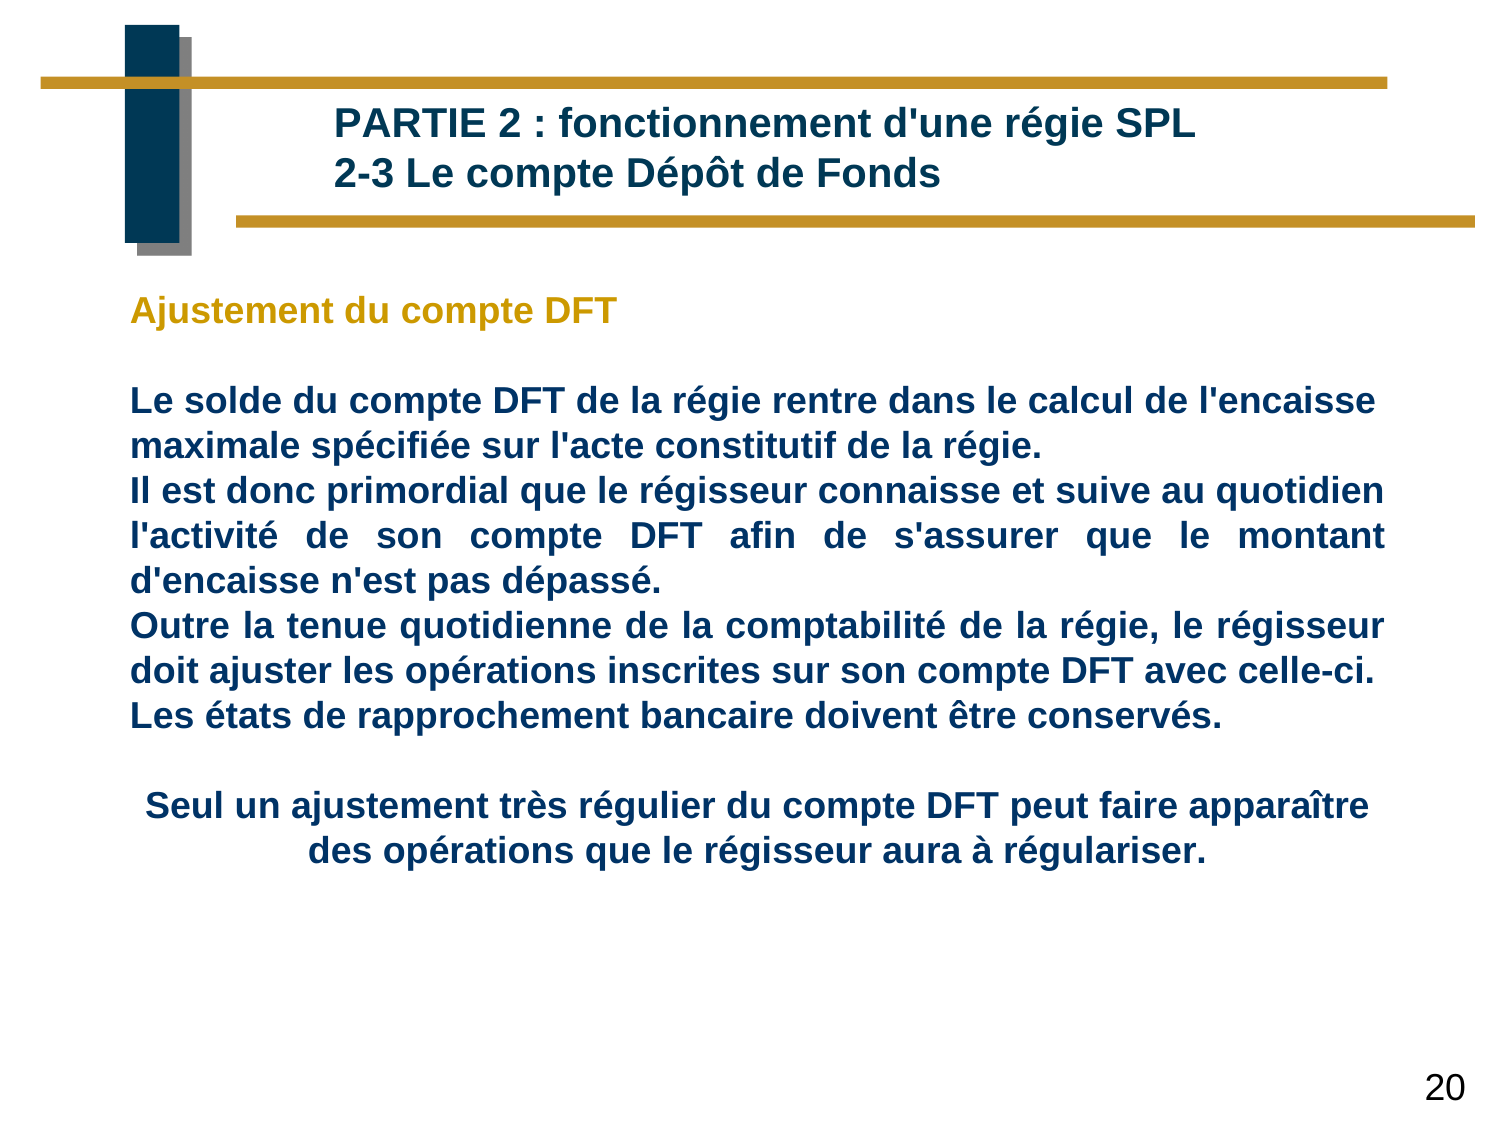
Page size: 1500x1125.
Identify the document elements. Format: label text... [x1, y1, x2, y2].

list Ajustement du compte DFT Le solde du compte DFT de la régie rentre dans le calcul de l'encaisse maximale spécifiée sur l'acte constitutif de la régie. Il est donc primordial que le régisseur connaisse et suive au quotidien l'activité de son compte DFT afin de s'assurer que le montant d'encaisse n'est pas dépassé. Outre la tenue quotidienne de la comptabilité de la régie, le régisseur doit ajuster les opérations inscrites sur son compte DFT avec celle-ci. Les états de rapprochement bancaire doivent être conservés. Seul un ajustement très régulier du compte DFT peut faire apparaître des opérations que le régisseur aura à régulariser. [129, 286, 1386, 1001]
text_box [236, 215, 318, 228]
text_box [40, 76, 121, 89]
text_box [124, 24, 180, 68]
text_box [1316, 215, 1475, 228]
title [121, 68, 1438, 179]
text_box [124, 179, 180, 243]
list 20 [1252, 1062, 1489, 1125]
text_box PARTIE 2 : fonctionnement d'une régie SPL 2-3 Le compte Dépôt de Fonds [318, 179, 1316, 249]
